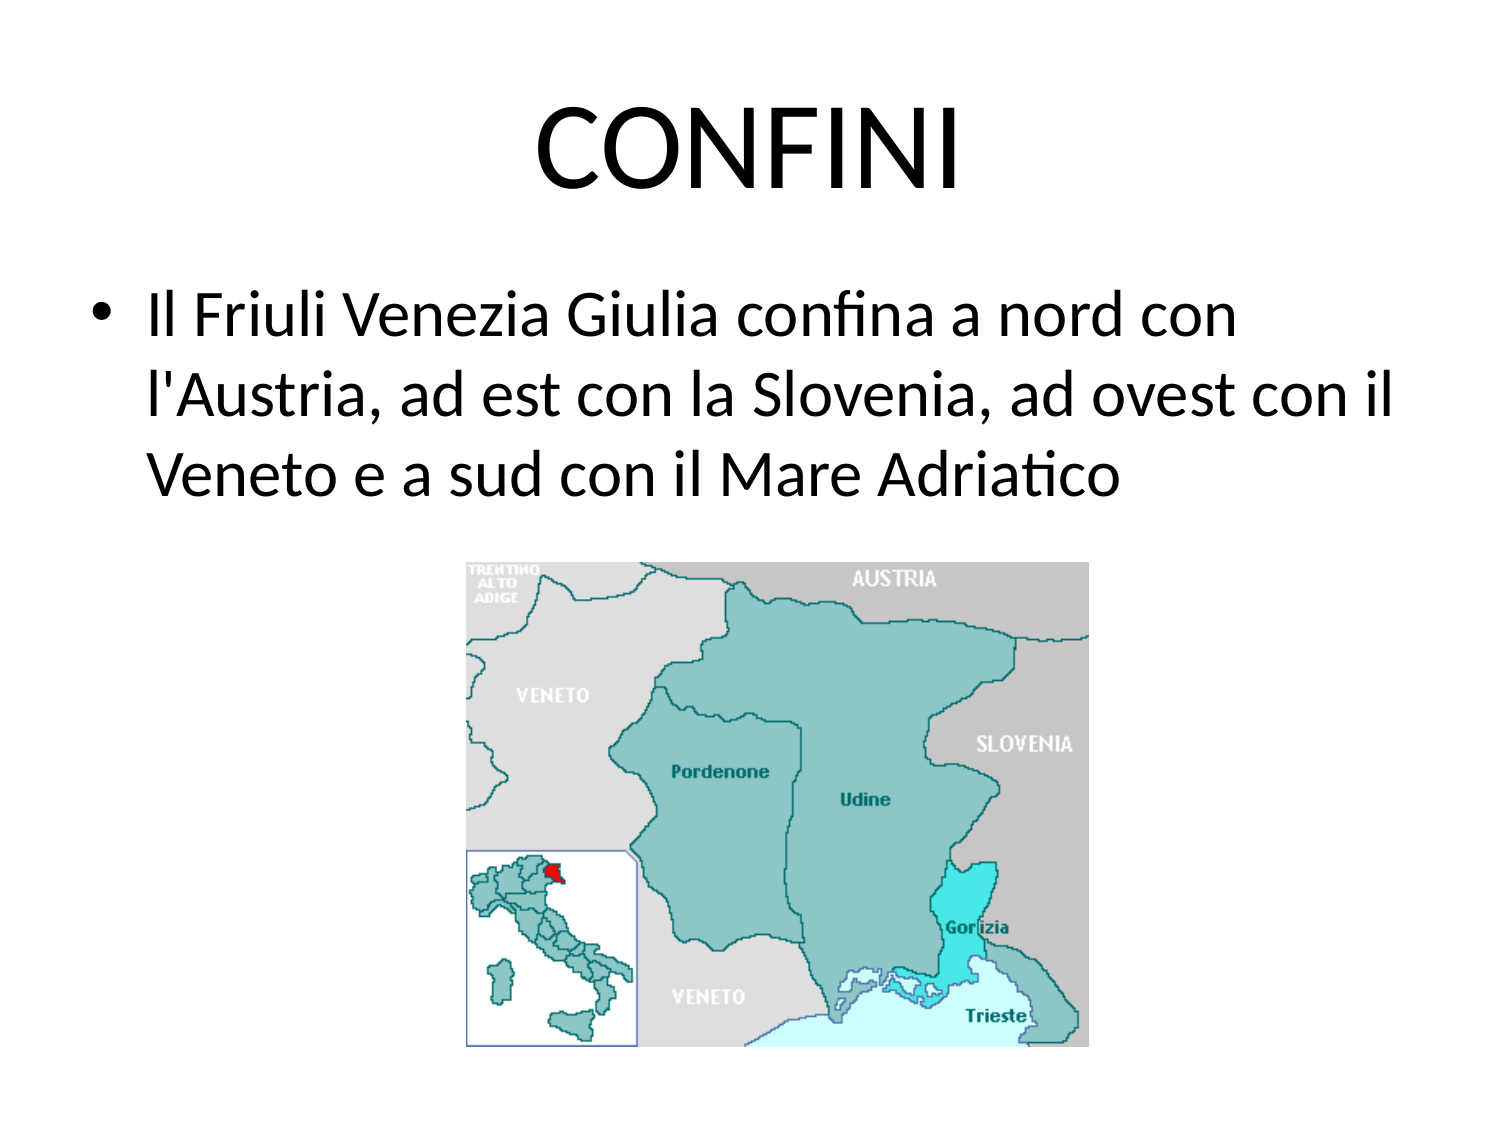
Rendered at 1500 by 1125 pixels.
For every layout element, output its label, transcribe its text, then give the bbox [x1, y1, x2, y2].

list Il Friuli Venezia Giulia confina a nord con l'Austria, ad est con la Slovenia, ad ovest con il Veneto e a sud con il Mare Adriatico [75, 262, 1425, 1005]
picture [466, 562, 1089, 1047]
title CONFINI [75, 45, 1425, 233]
